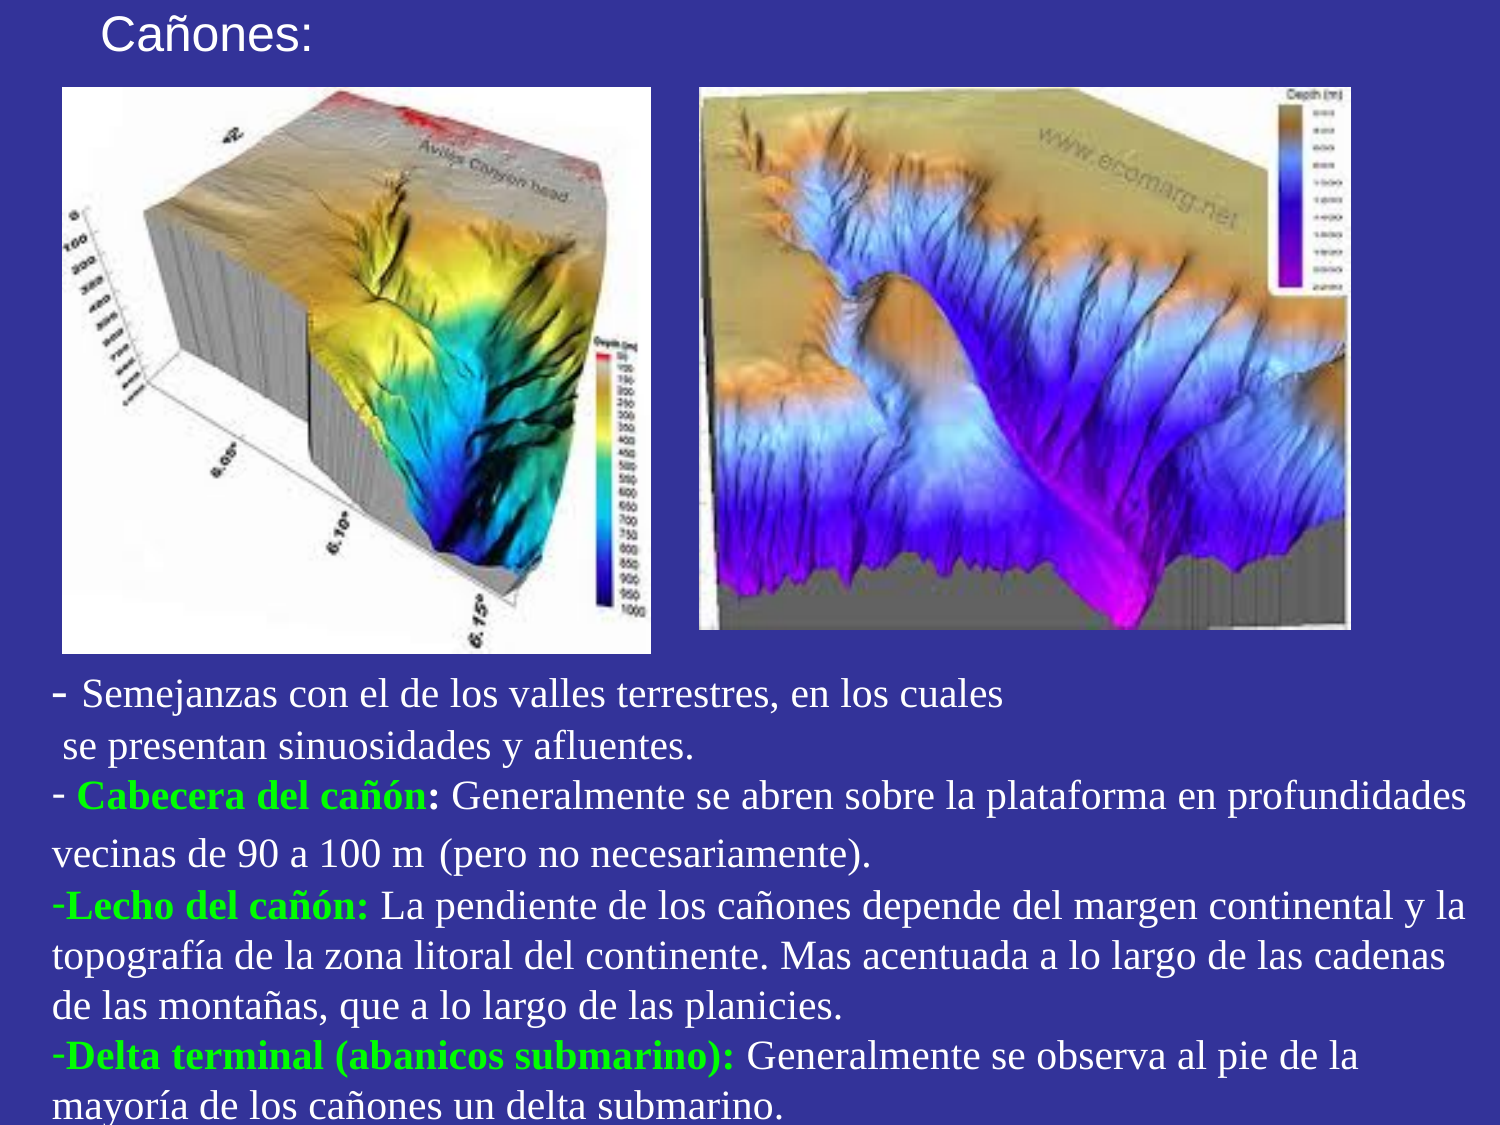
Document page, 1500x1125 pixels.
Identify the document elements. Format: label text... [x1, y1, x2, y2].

text_box - Semejanzas con el de los valles terrestres, en los cuales se presentan sinuosidades y afluentes. Cabecera del cañón: Generalmente se abren sobre la plataforma en profundidades vecinas de 90 a 100 m (pero no necesariamente). Lecho del cañón: La pendiente de los cañones depende del margen continental y la topografía de la zona litoral del continente. Mas acentuada a lo largo de las cadenas de las montañas, que a lo largo de las planicies. Delta terminal (abanicos submarino): Generalmente se observa al pie de la mayoría de los cañones un delta submarino. [37, 650, 1500, 1125]
picture [62, 87, 651, 650]
text_box Cañones: [85, 0, 329, 70]
picture [699, 87, 1351, 630]
